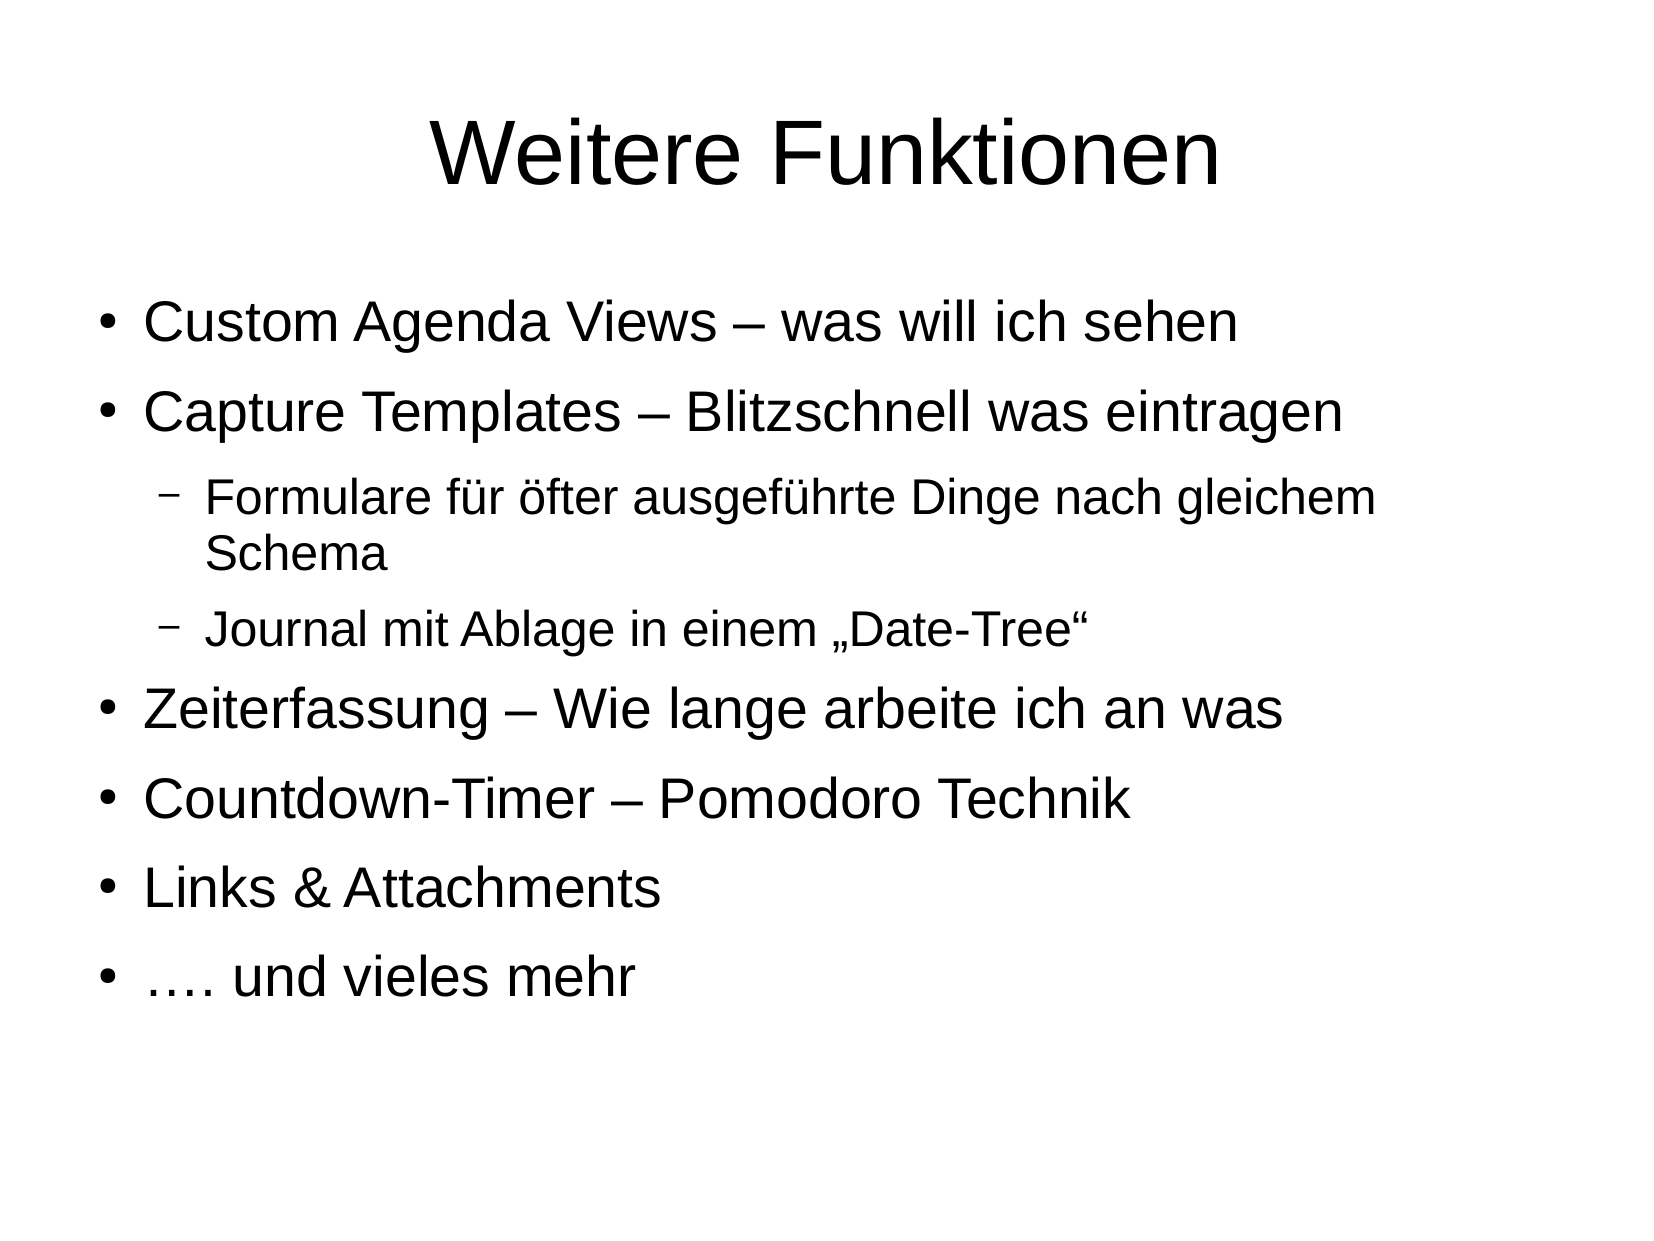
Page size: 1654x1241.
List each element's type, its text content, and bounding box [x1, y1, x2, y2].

list Custom Agenda Views – was will ich sehen Capture Templates – Blitzschnell was eintragen Formulare für öfter ausgeführte Dinge nach gleichem Schema Journal mit Ablage in einem „Date-Tree“ Zeiterfassung – Wie lange arbeite ich an was Countdown-Timer – Pomodoro Technik Links & Attachments …. und vieles mehr [82, 290, 1571, 1010]
title Weitere Funktionen [82, 49, 1571, 257]
